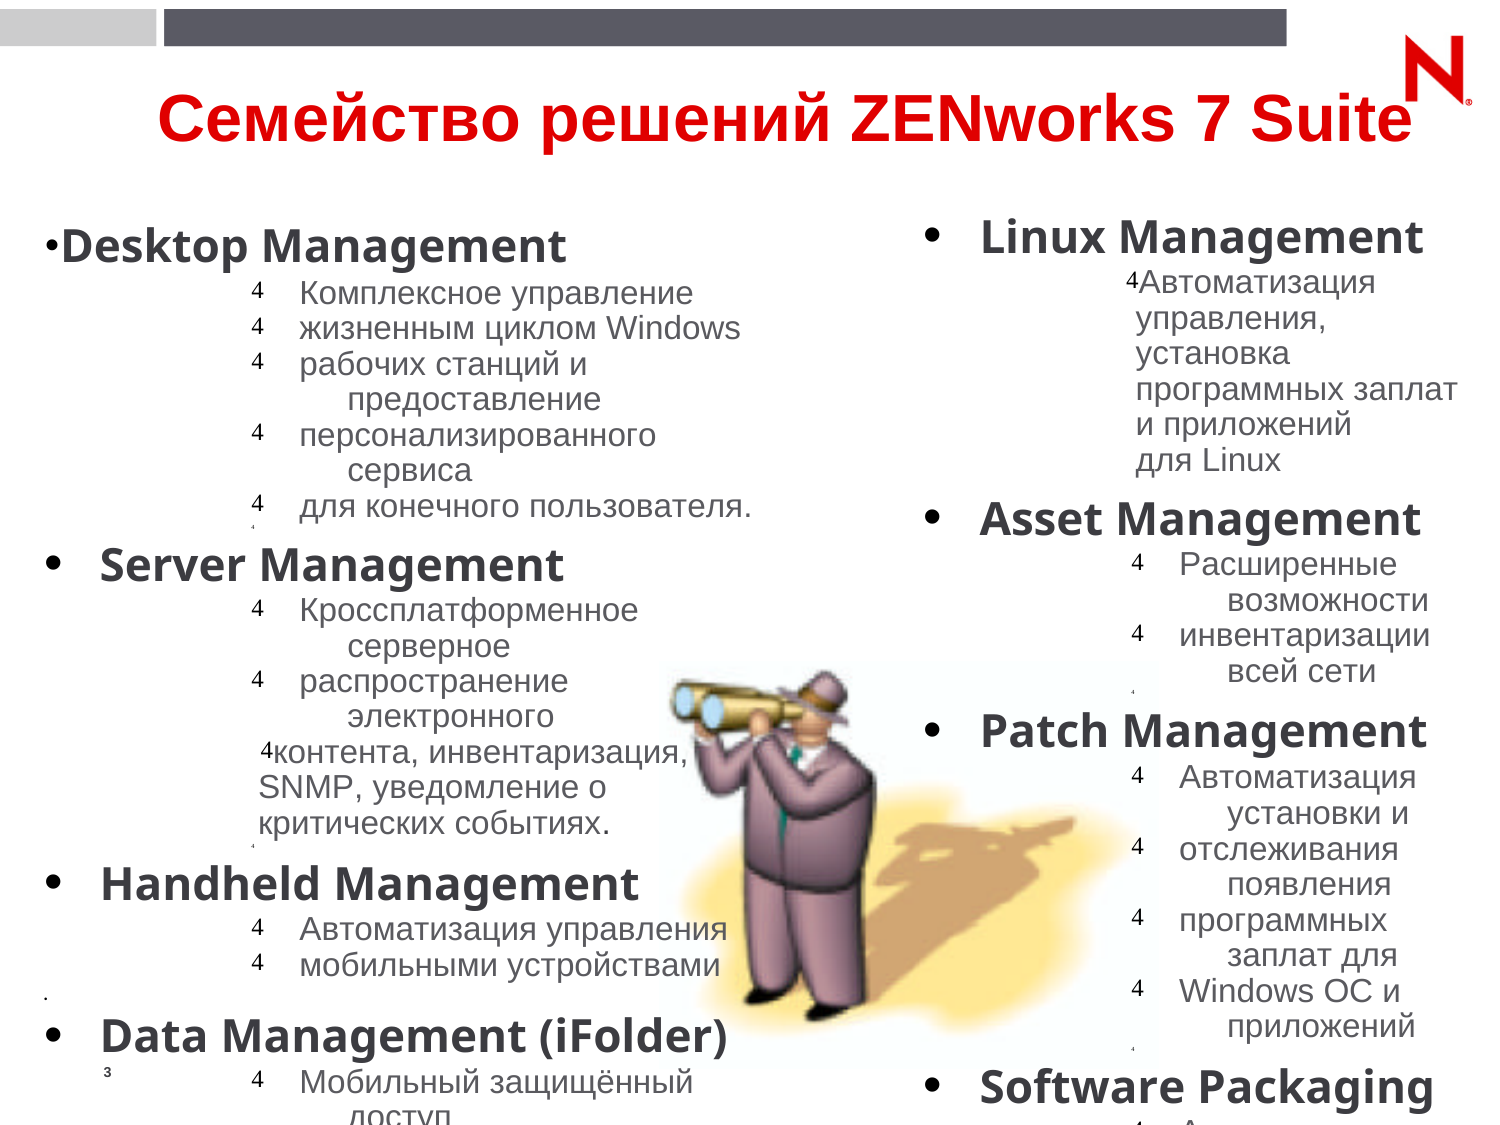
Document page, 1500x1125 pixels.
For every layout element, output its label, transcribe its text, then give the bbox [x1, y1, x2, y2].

text_box Desktop Management Комплексное управление жизненным циклом Windows рабочих станций и предоставление персонализированного сервиса для конечного пользователя. Server Management Кроссплатформенное серверное распространение электронного контента, инвентаризация, SNMP, уведомление о критических событиях. Handheld Management Автоматизация управления мобильными устройствами Data Management (iFolder) Мобильный защищённый доступ к файловым ресурсам Instant Messenger Система защищённого обмена мгновенными сообщениями [29, 200, 770, 1087]
text_box Linux Management Автоматизация управления, установка программных заплат и приложений для Linux Asset Management Расширенные возможности инвентаризации всей сети Patch Management Автоматизация установки и отслеживания появления программных заплат для Windows ОС и приложений Software Packaging Автоматизация создания, настройки, проверки программных пакетов MSI Personality Migration Автоматизация операций экспорта/импорта настроек приложений и раб. станции [909, 197, 1500, 1122]
title Семейство решений ZENworks 7 Suite [157, 38, 1447, 202]
picture [770, 661, 909, 1069]
picture [1403, 32, 1473, 107]
